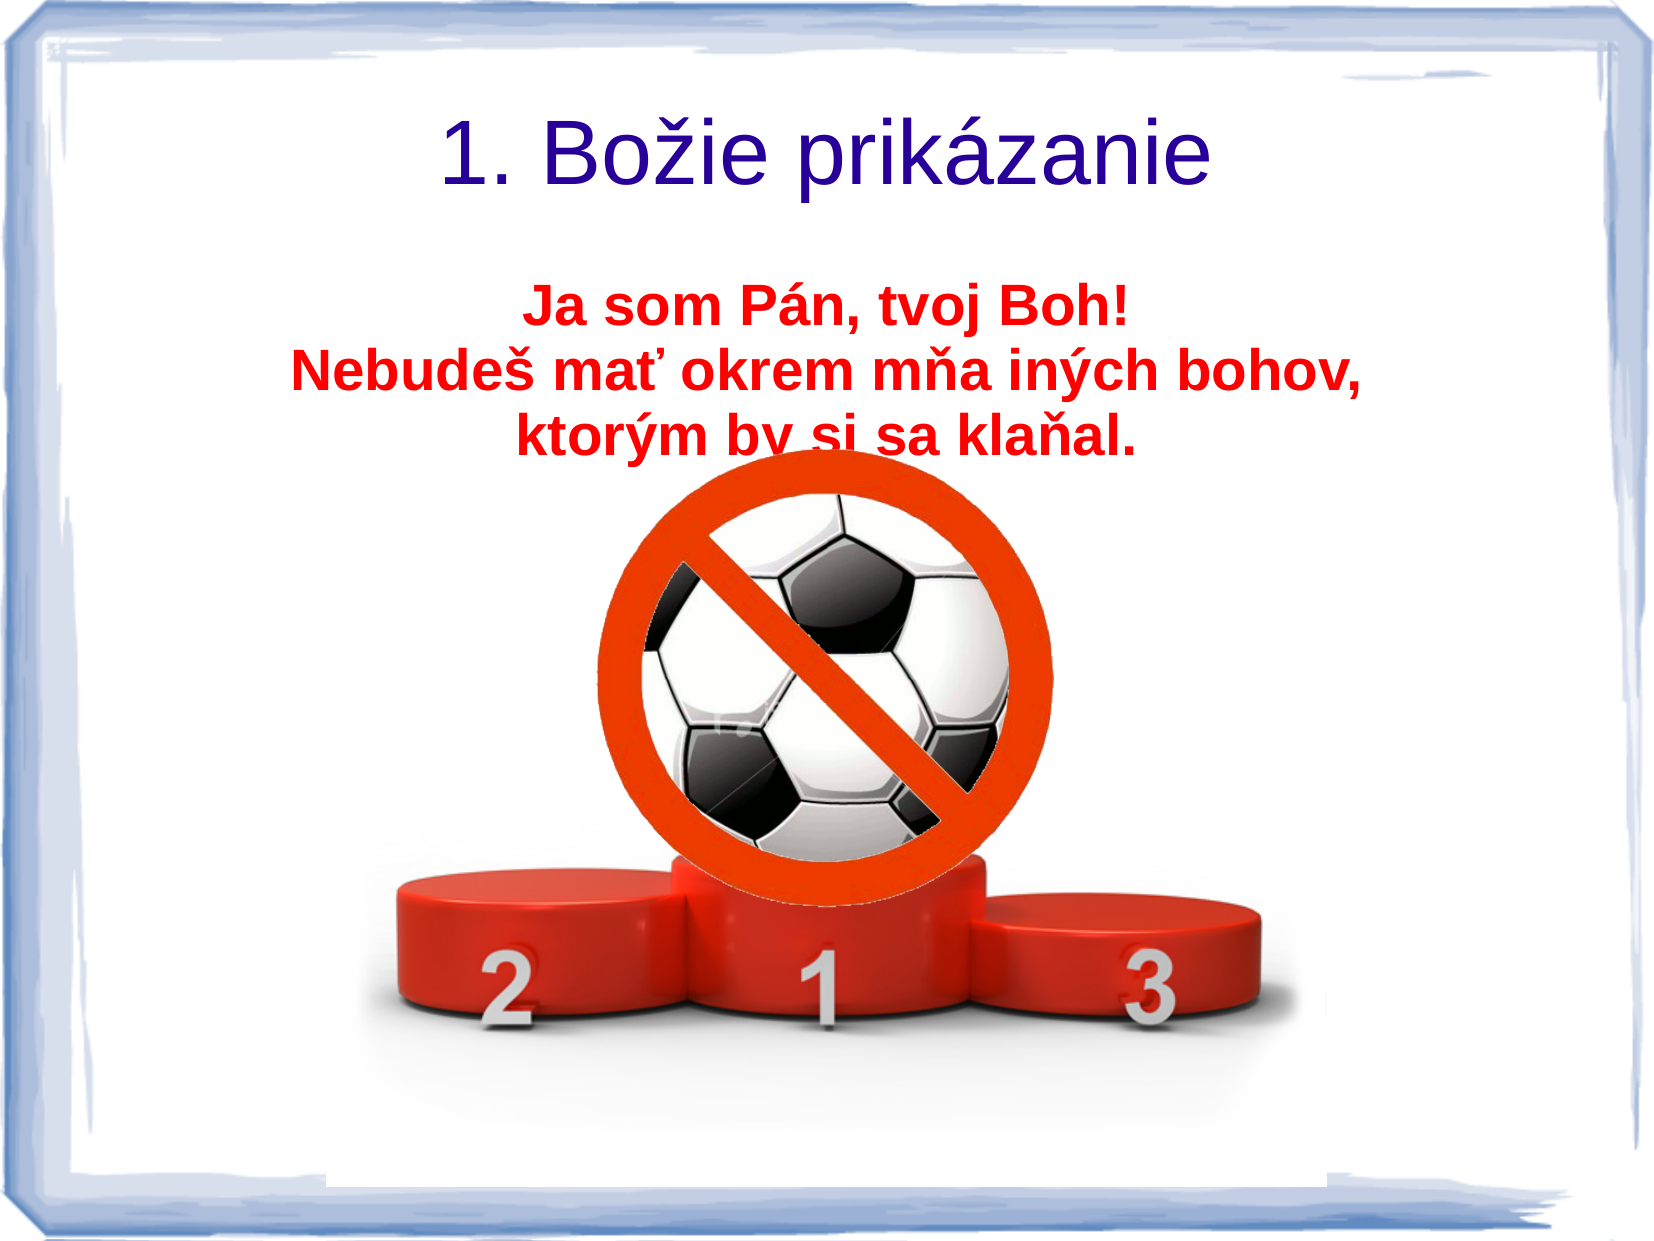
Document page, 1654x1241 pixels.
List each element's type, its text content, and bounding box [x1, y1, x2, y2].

title 1. Božie prikázanie [82, 49, 1571, 257]
text_box Ja som Pán, tvoj Boh! Nebudeš mať okrem mňa iných bohov, ktorým by si sa klaňal. [118, 265, 1536, 476]
picture [0, 0, 1654, 1241]
